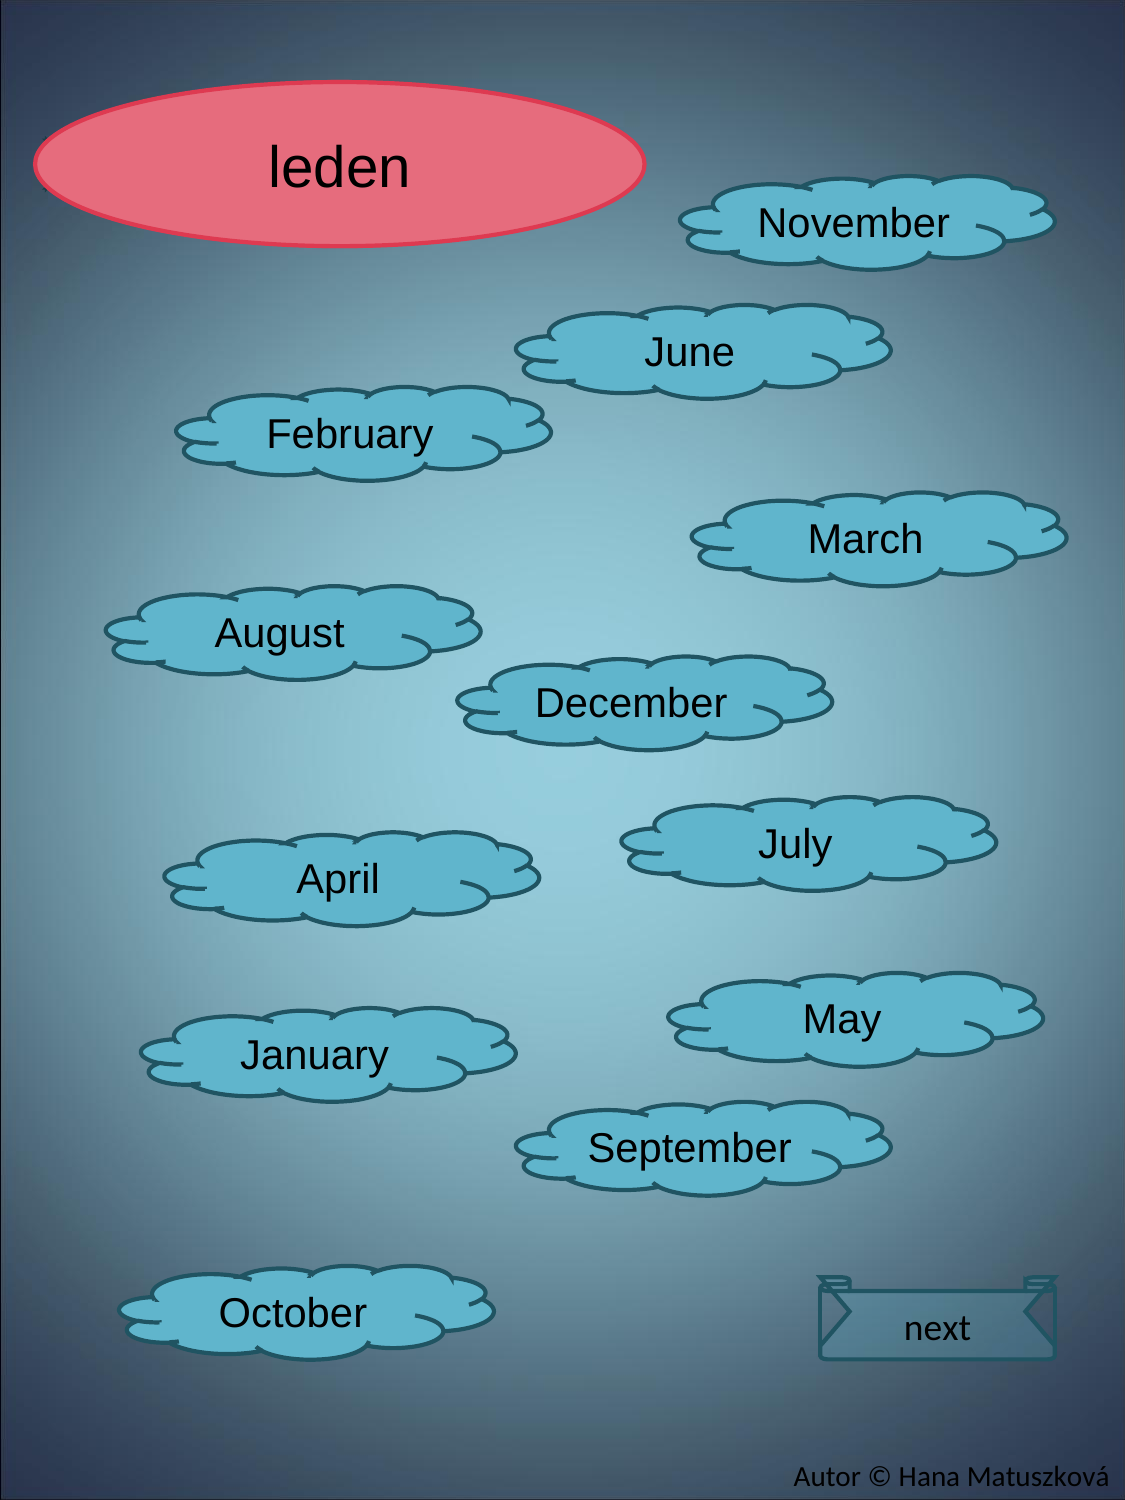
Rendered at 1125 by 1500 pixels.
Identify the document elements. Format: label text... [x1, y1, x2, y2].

text_box May [668, 972, 1044, 1067]
picture [0, 0, 1125, 1500]
text_box December [457, 656, 833, 751]
text_box March [691, 492, 1067, 587]
text_box August [105, 586, 481, 680]
text_box February [176, 386, 551, 481]
text_box September [515, 1101, 891, 1196]
text_box next [820, 1277, 1055, 1360]
text_box June [515, 304, 891, 399]
text_box January [140, 1008, 516, 1102]
text_box November [679, 176, 1055, 270]
text_box October [119, 1265, 494, 1360]
text_box July [621, 797, 997, 891]
text_box leden [35, 82, 645, 247]
text_box April [164, 832, 540, 927]
text_box Autor © Hana Matuszková [778, 1449, 1125, 1500]
